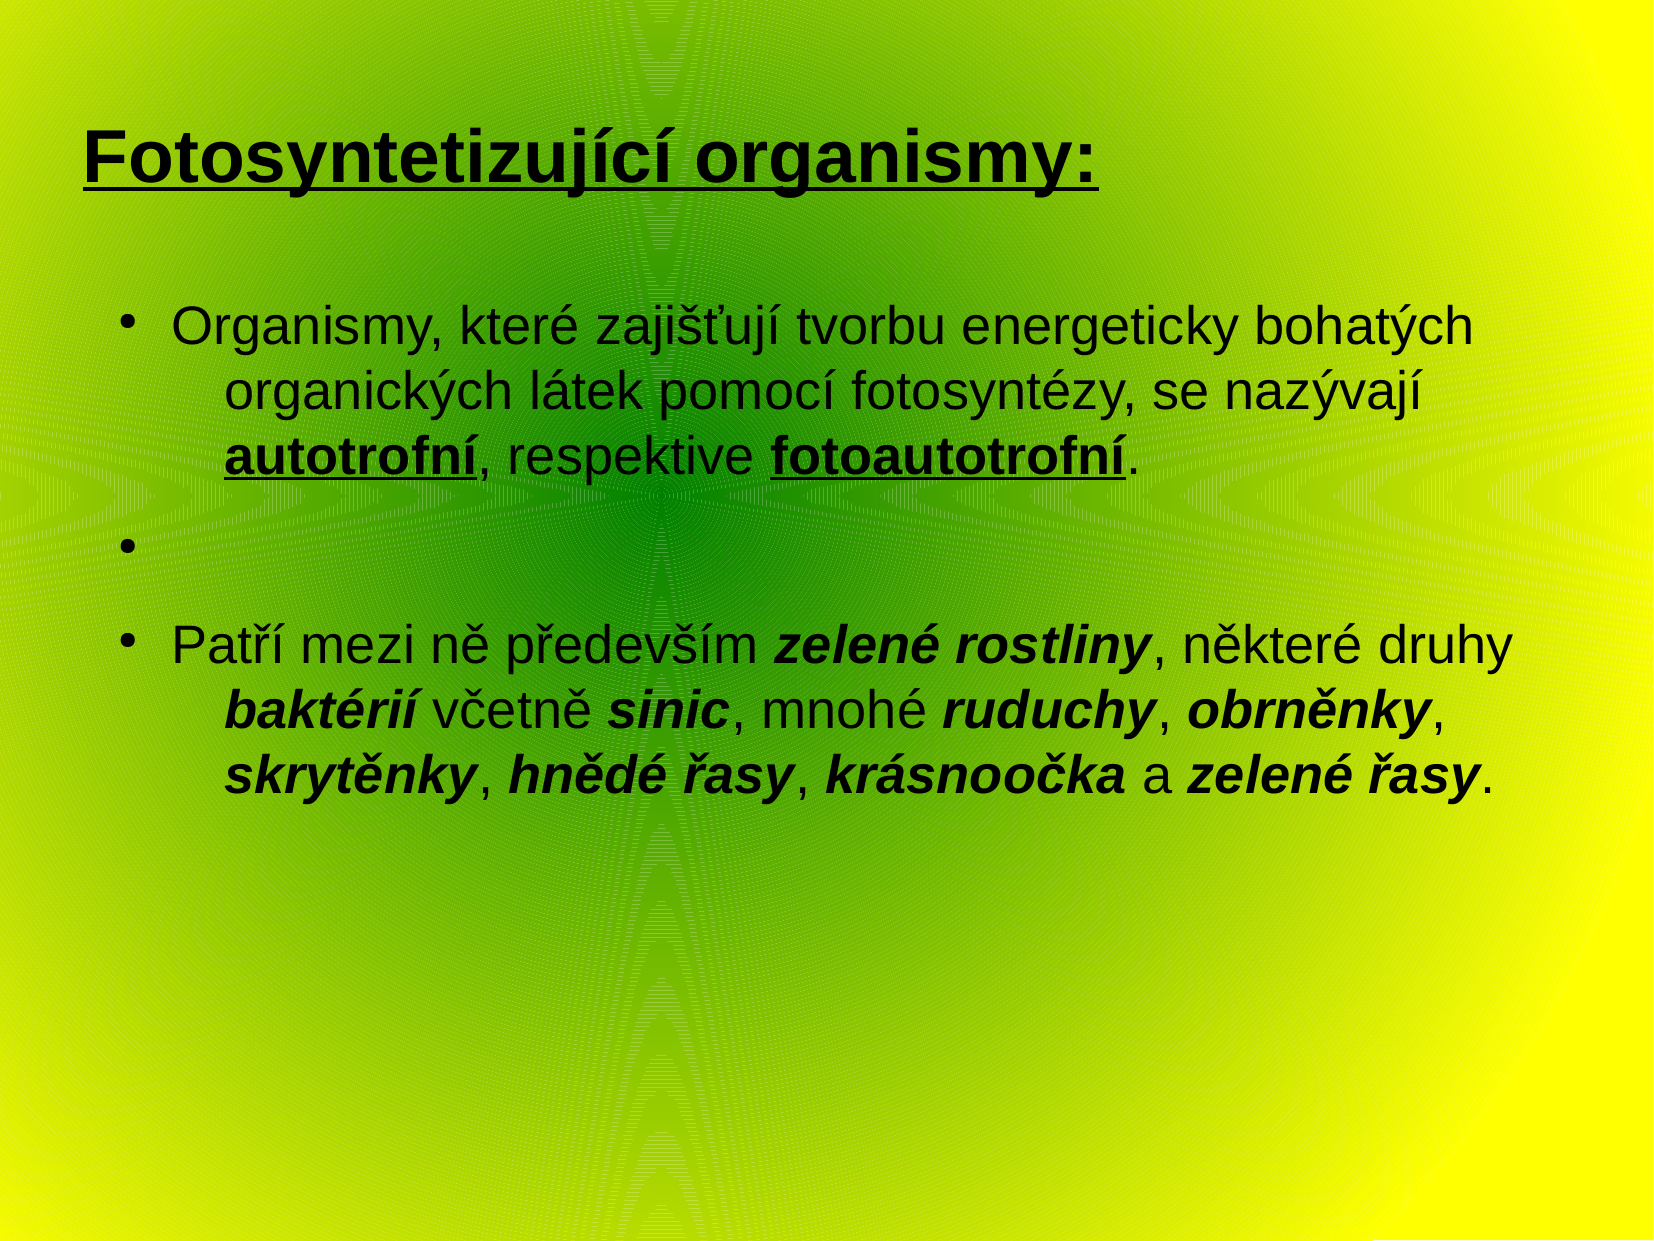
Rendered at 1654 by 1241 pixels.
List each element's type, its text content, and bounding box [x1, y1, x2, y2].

list Organismy, které zajišťují tvorbu energeticky bohatých organických látek pomocí fotosyntézy, se nazývají autotrofní, respektive fotoautotrofní. Patří mezi ně především zelené rostliny, některé druhy baktérií včetně sinic, mnohé ruduchy, obrněnky, skrytěnky, hnědé řasy, krásnoočka a zelené řasy. [82, 290, 1571, 1109]
title Fotosyntetizující organismy: [82, 49, 1571, 257]
